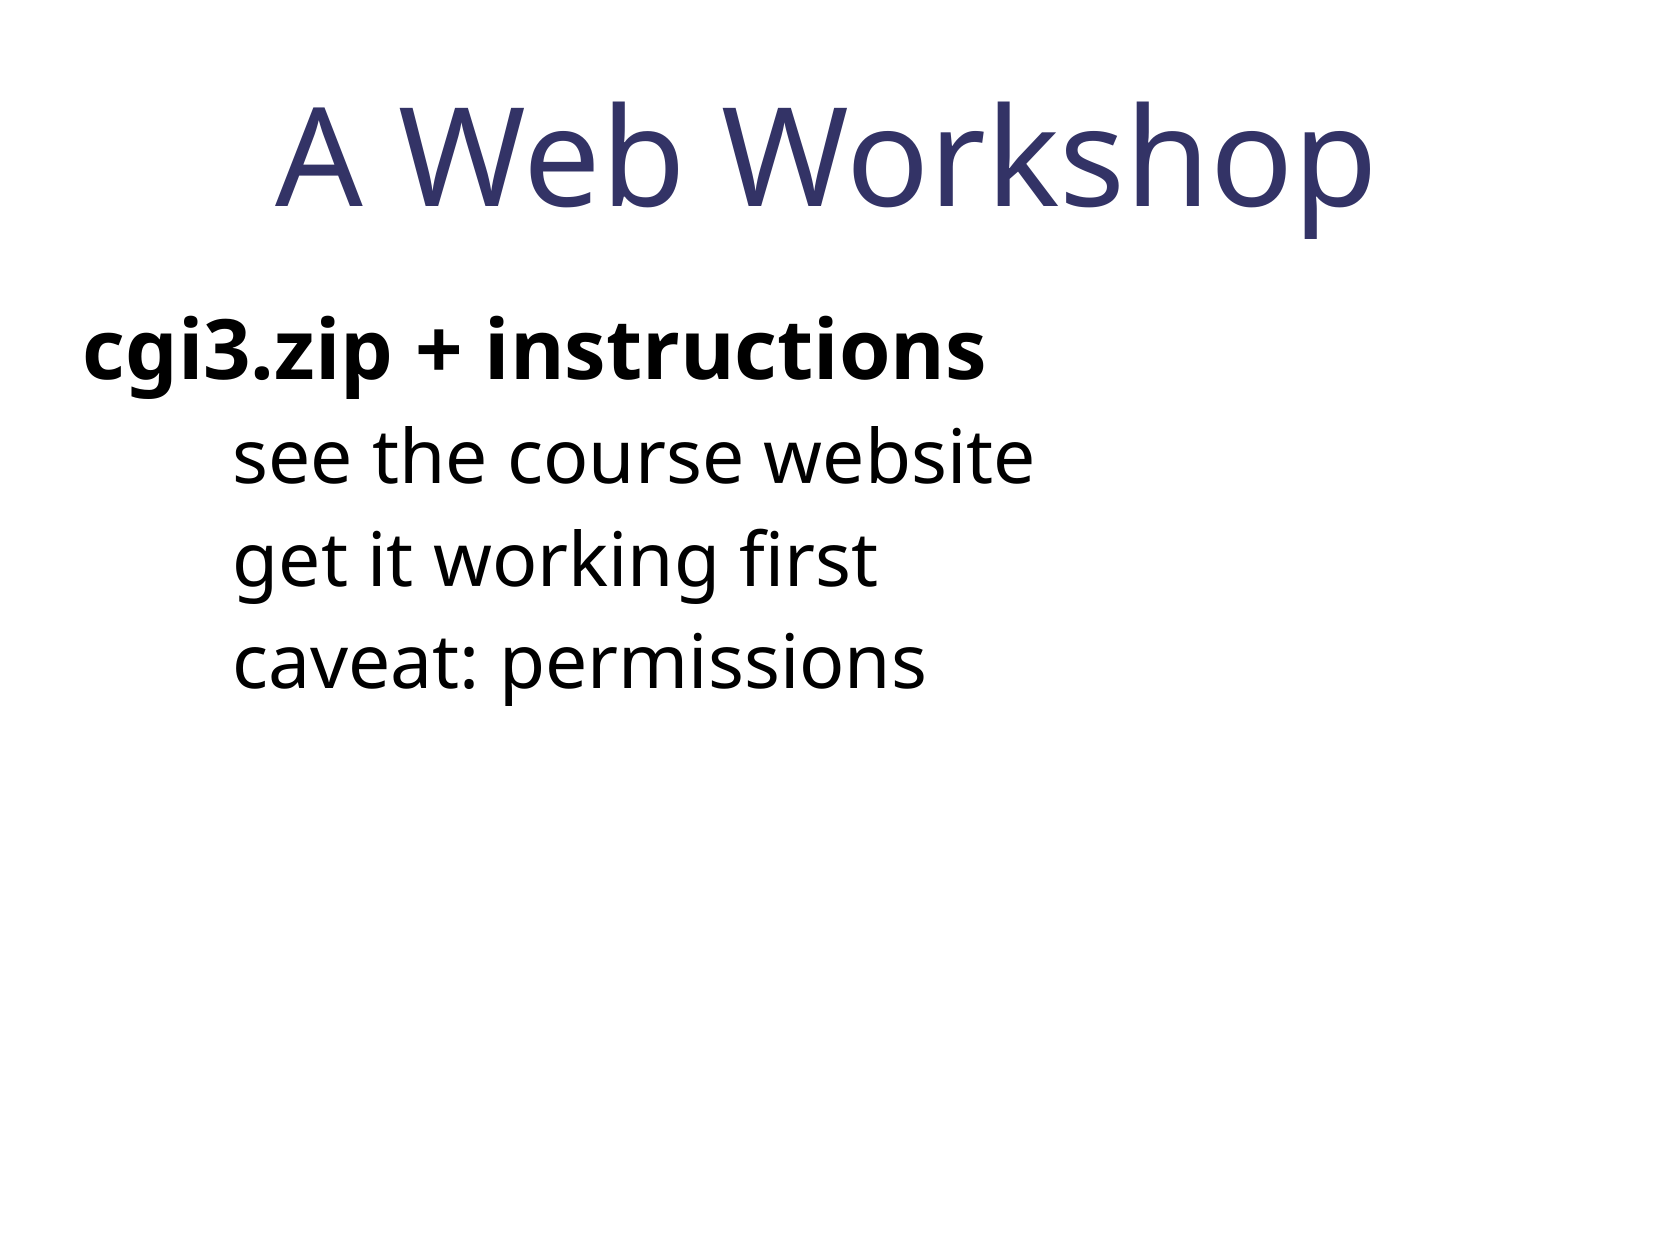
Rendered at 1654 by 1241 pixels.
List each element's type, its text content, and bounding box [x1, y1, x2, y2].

subtitle cgi3.zip + instructions see the course website get it working first caveat: permissions [82, 290, 1571, 1094]
title A Web Workshop [82, 49, 1571, 257]
